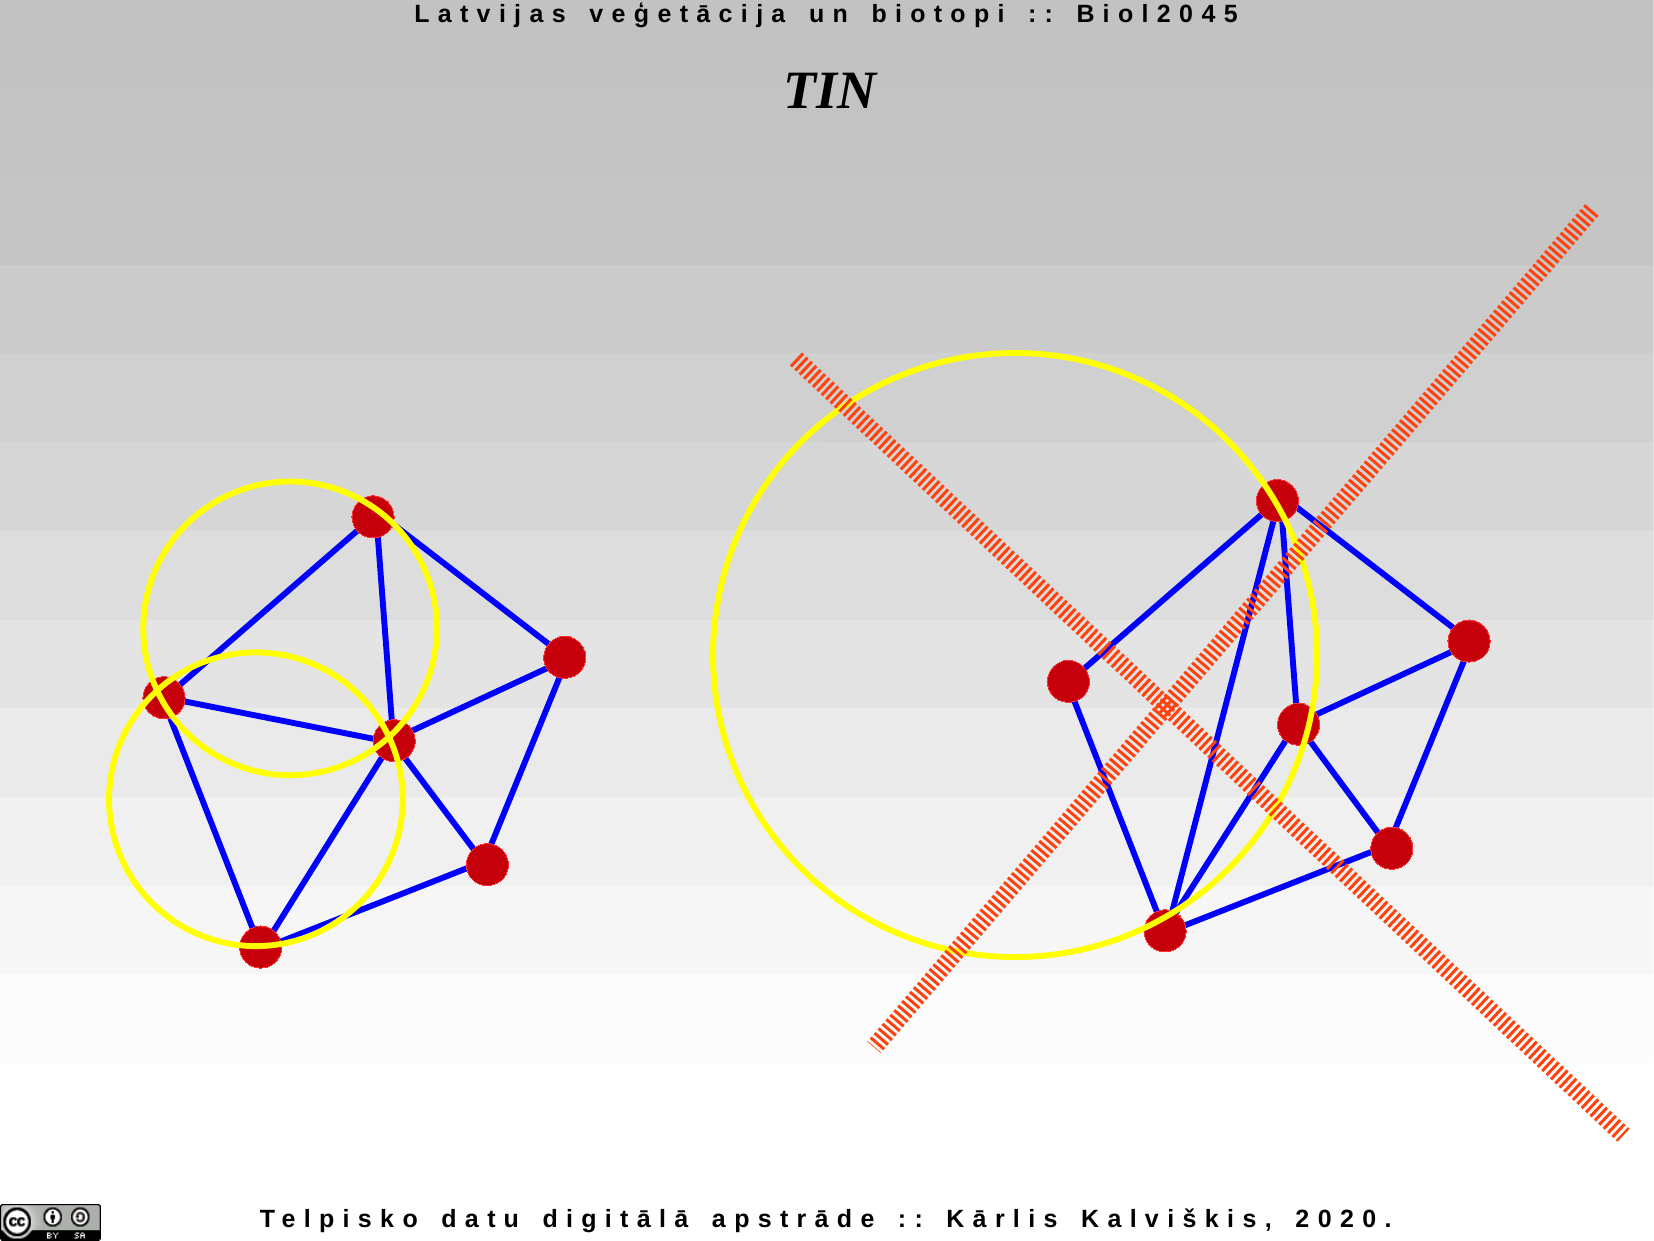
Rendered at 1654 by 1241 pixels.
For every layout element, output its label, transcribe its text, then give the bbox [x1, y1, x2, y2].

text_box [394, 724, 416, 761]
text_box [376, 743, 394, 762]
text_box [145, 697, 170, 719]
text_box [1267, 479, 1299, 518]
text_box [239, 947, 282, 969]
text_box [351, 502, 392, 538]
text_box [1145, 909, 1169, 923]
text_box [1144, 914, 1187, 952]
picture [0, 0, 1654, 1241]
text_box [142, 682, 153, 699]
text_box [385, 719, 400, 731]
text_box [1308, 711, 1320, 743]
text_box [162, 680, 186, 715]
text_box [1447, 619, 1491, 663]
text_box [156, 676, 168, 685]
text_box [1256, 487, 1282, 522]
text_box [364, 495, 395, 519]
text_box [543, 636, 586, 679]
text_box [373, 726, 384, 745]
text_box [466, 843, 509, 886]
text_box [1277, 703, 1309, 746]
text_box [1047, 660, 1090, 703]
title TIN [34, 61, 1626, 296]
text_box [240, 925, 281, 943]
text_box [1370, 827, 1413, 870]
